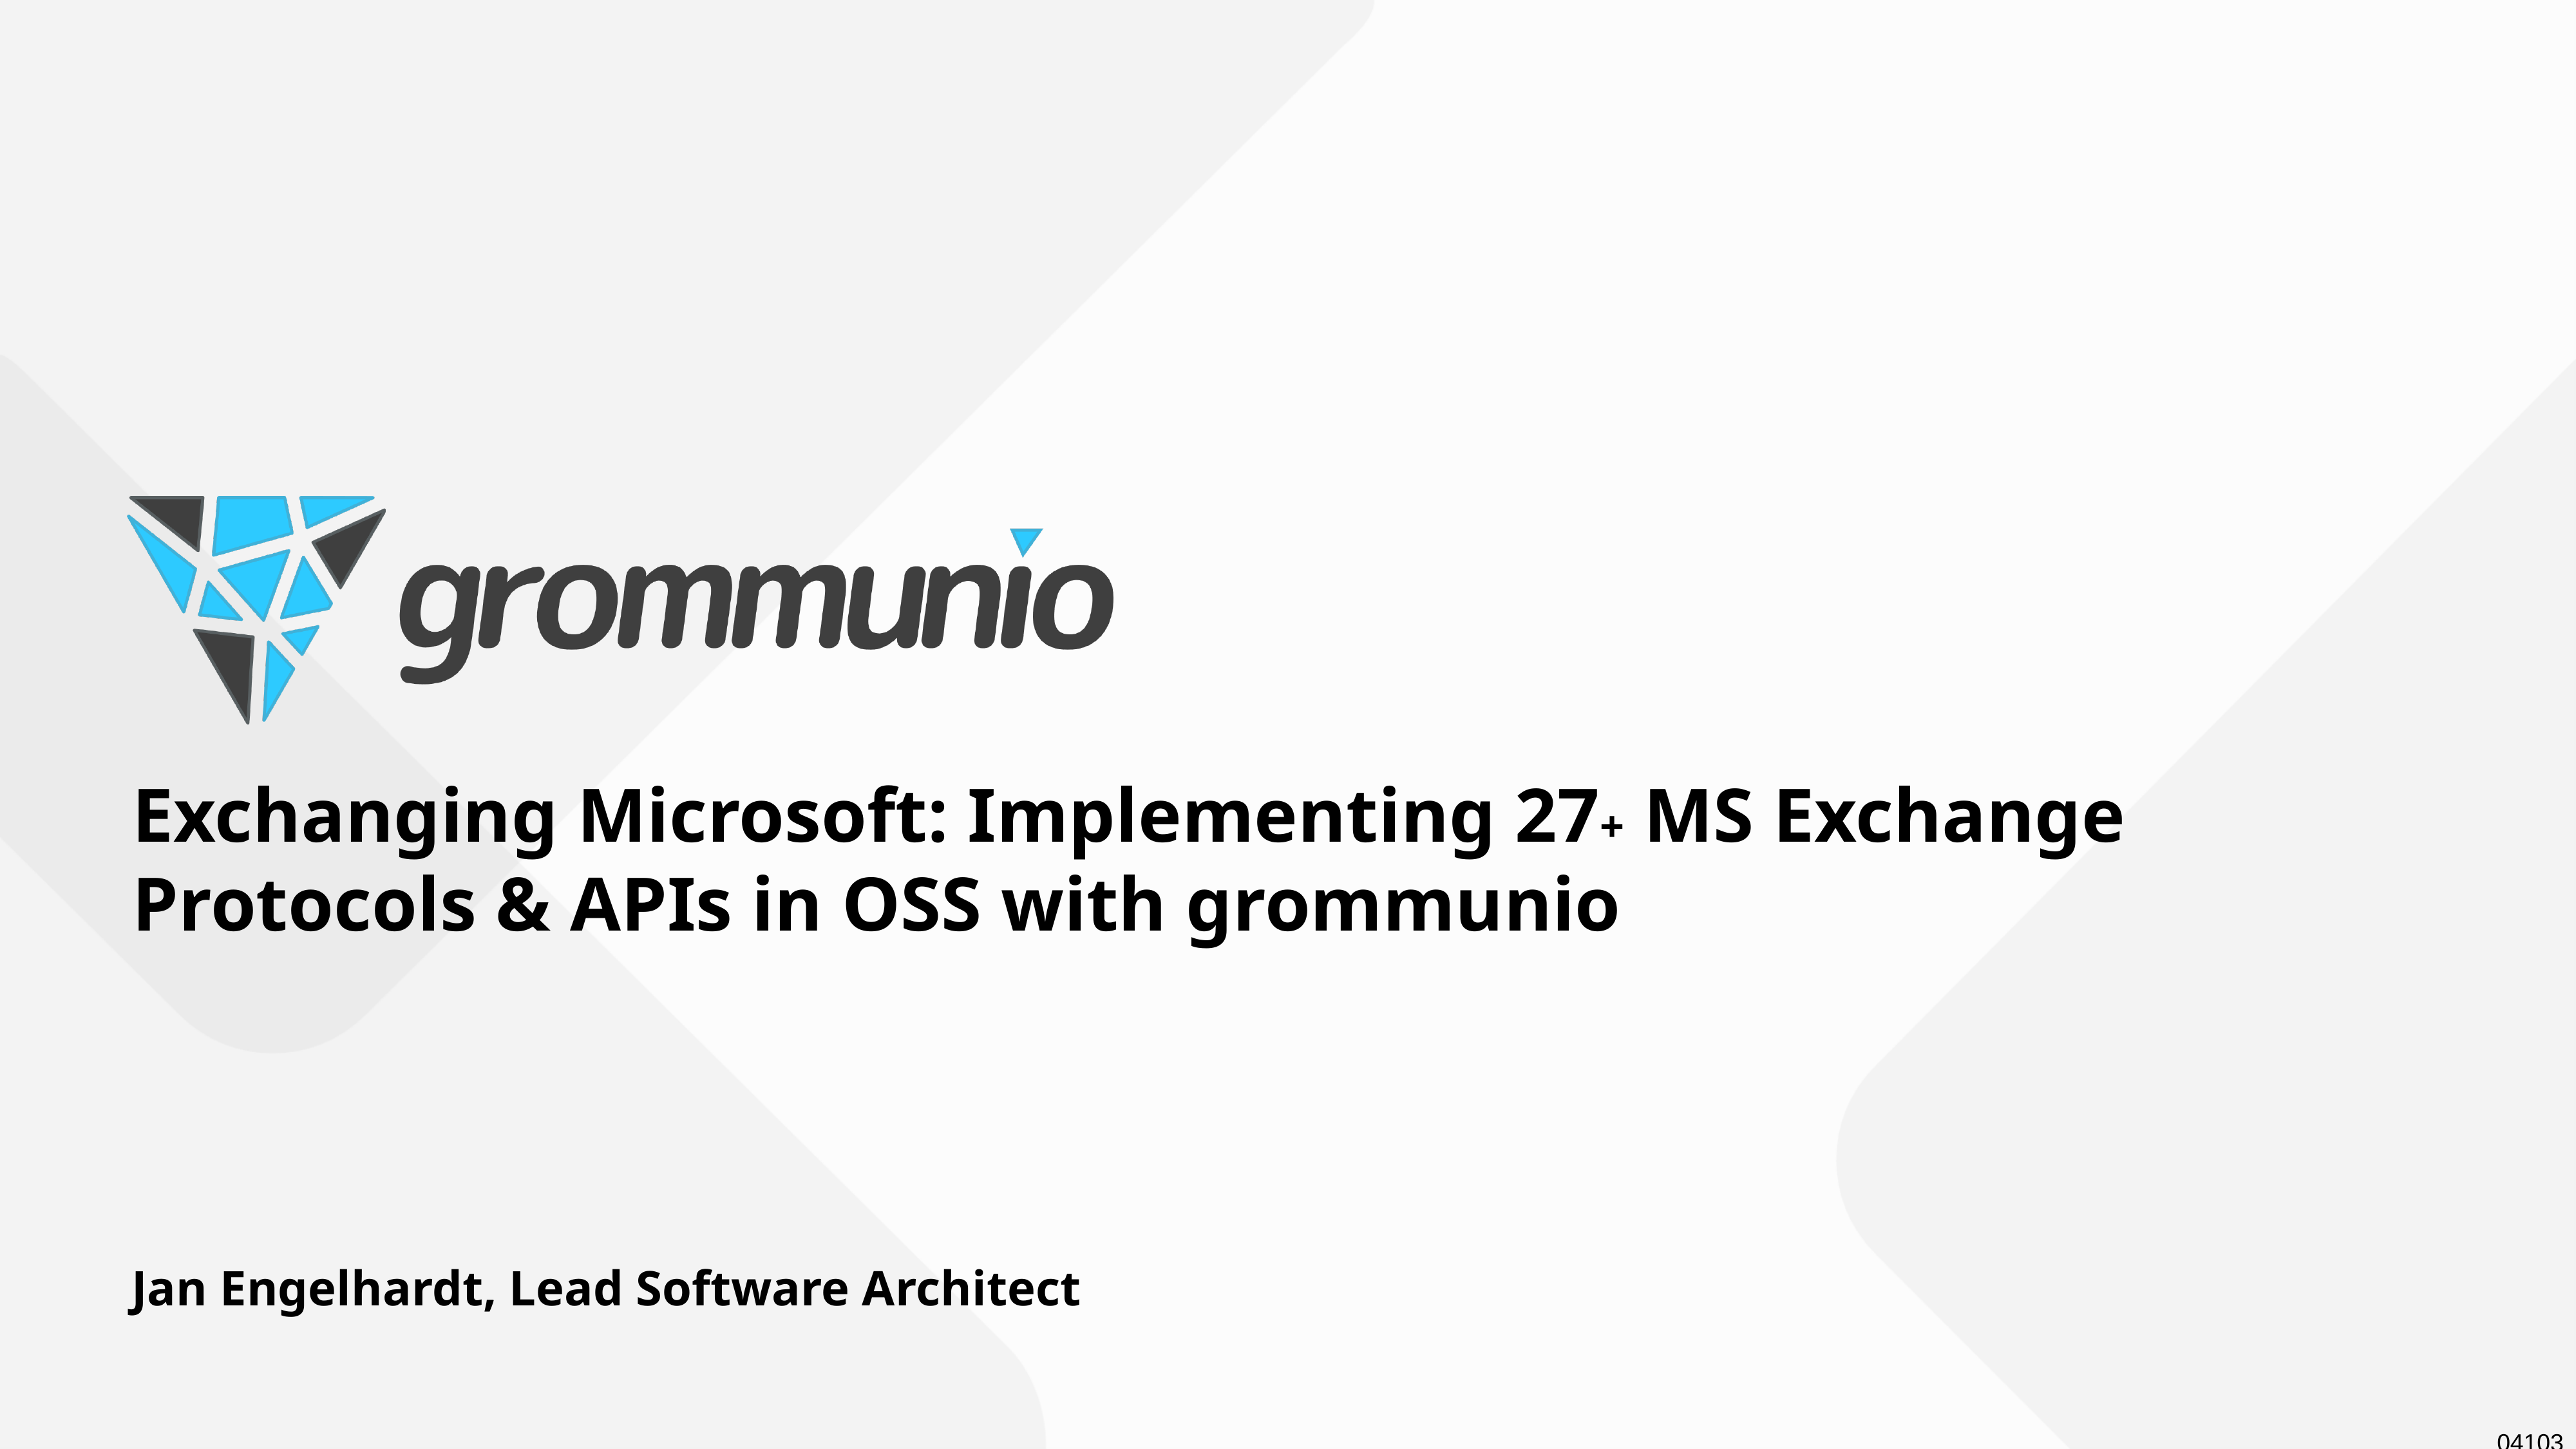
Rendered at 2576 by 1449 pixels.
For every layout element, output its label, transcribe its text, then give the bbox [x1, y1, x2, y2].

list Jan Engelhardt, Lead Software Architect [127, 1253, 2448, 1320]
text_box 04103 [2487, 1425, 2574, 1449]
picture [0, 0, 2576, 1449]
subtitle Exchanging Microsoft: Implementing 27+ MS Exchange Protocols & APIs in OSS with grommunio [127, 762, 2448, 965]
